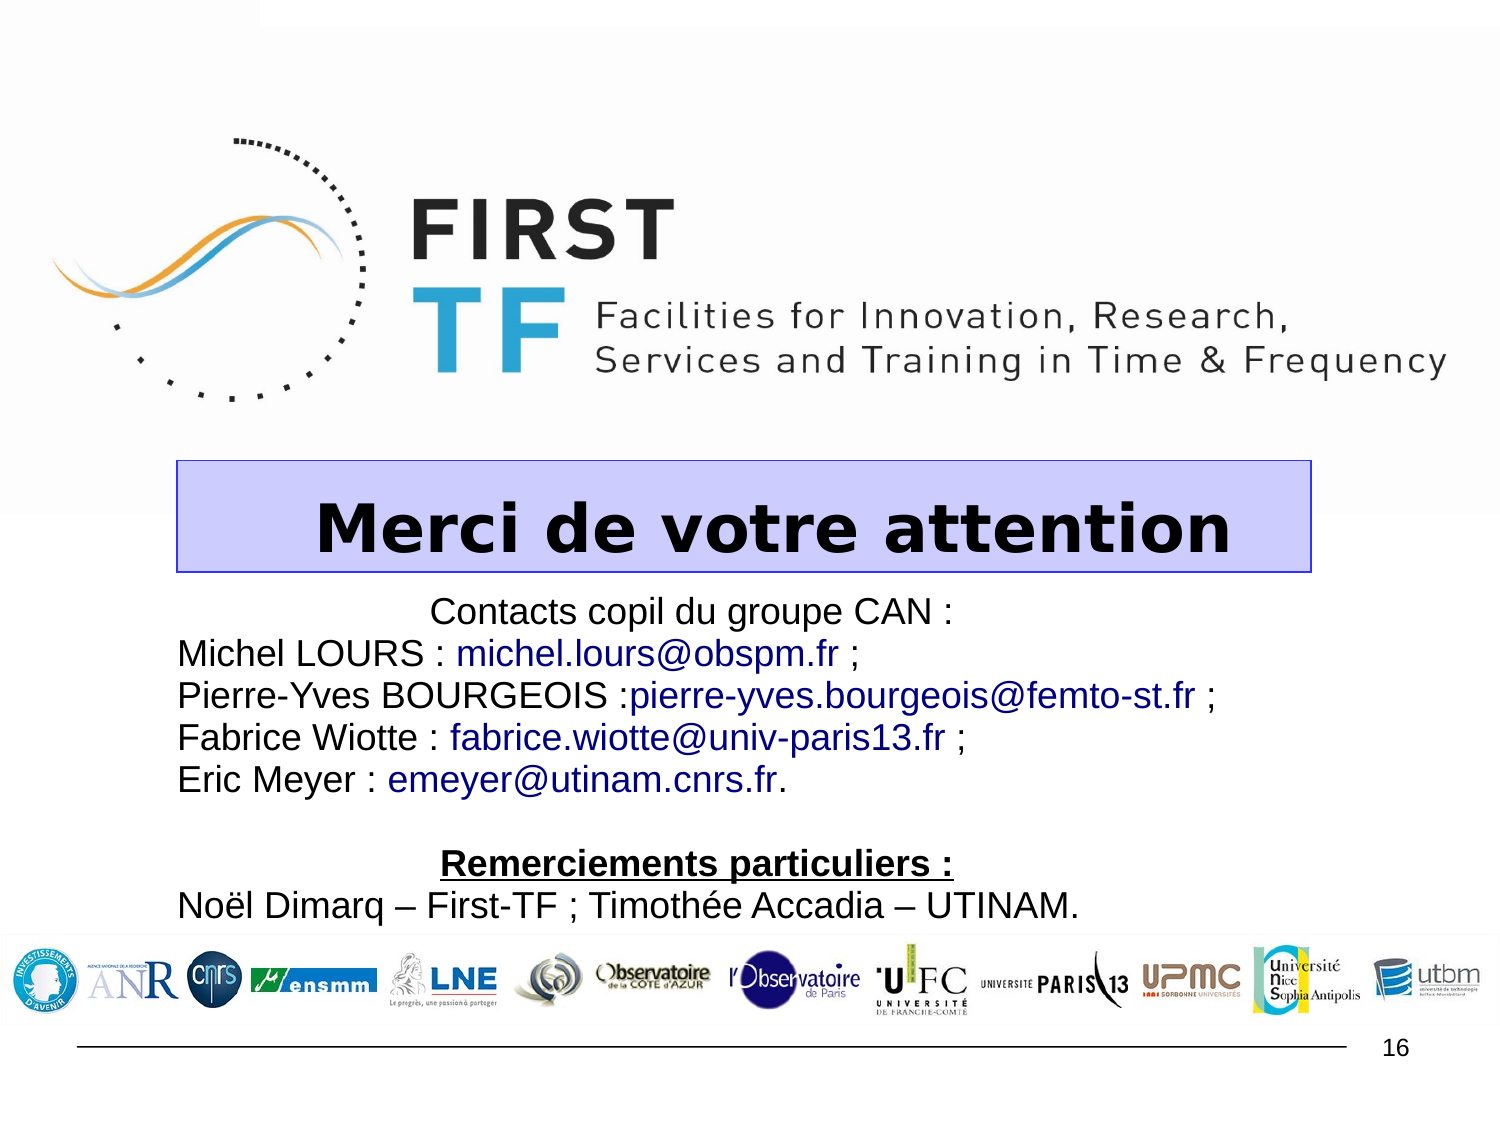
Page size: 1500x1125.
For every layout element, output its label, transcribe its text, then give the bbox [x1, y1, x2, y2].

slide_number <numéro> [1074, 1025, 1425, 1103]
text_box Merci de votre attention [177, 460, 1312, 572]
picture [1, 934, 1500, 1025]
picture [0, 0, 1500, 514]
text_box Contacts copil du groupe CAN : Michel LOURS : michel.lours@obspm.fr ; Pierre-Yves BOURGEOIS :pierre-yves.bourgeois@femto-st.fr ; Fabrice Wiotte : fabrice.wiotte@univ-paris13.fr ; Eric Meyer : emeyer@utinam.cnrs.fr. Remerciements particuliers : Noël Dimarq – First-TF ; Timothée Accadia – UTINAM. [177, 590, 1217, 927]
